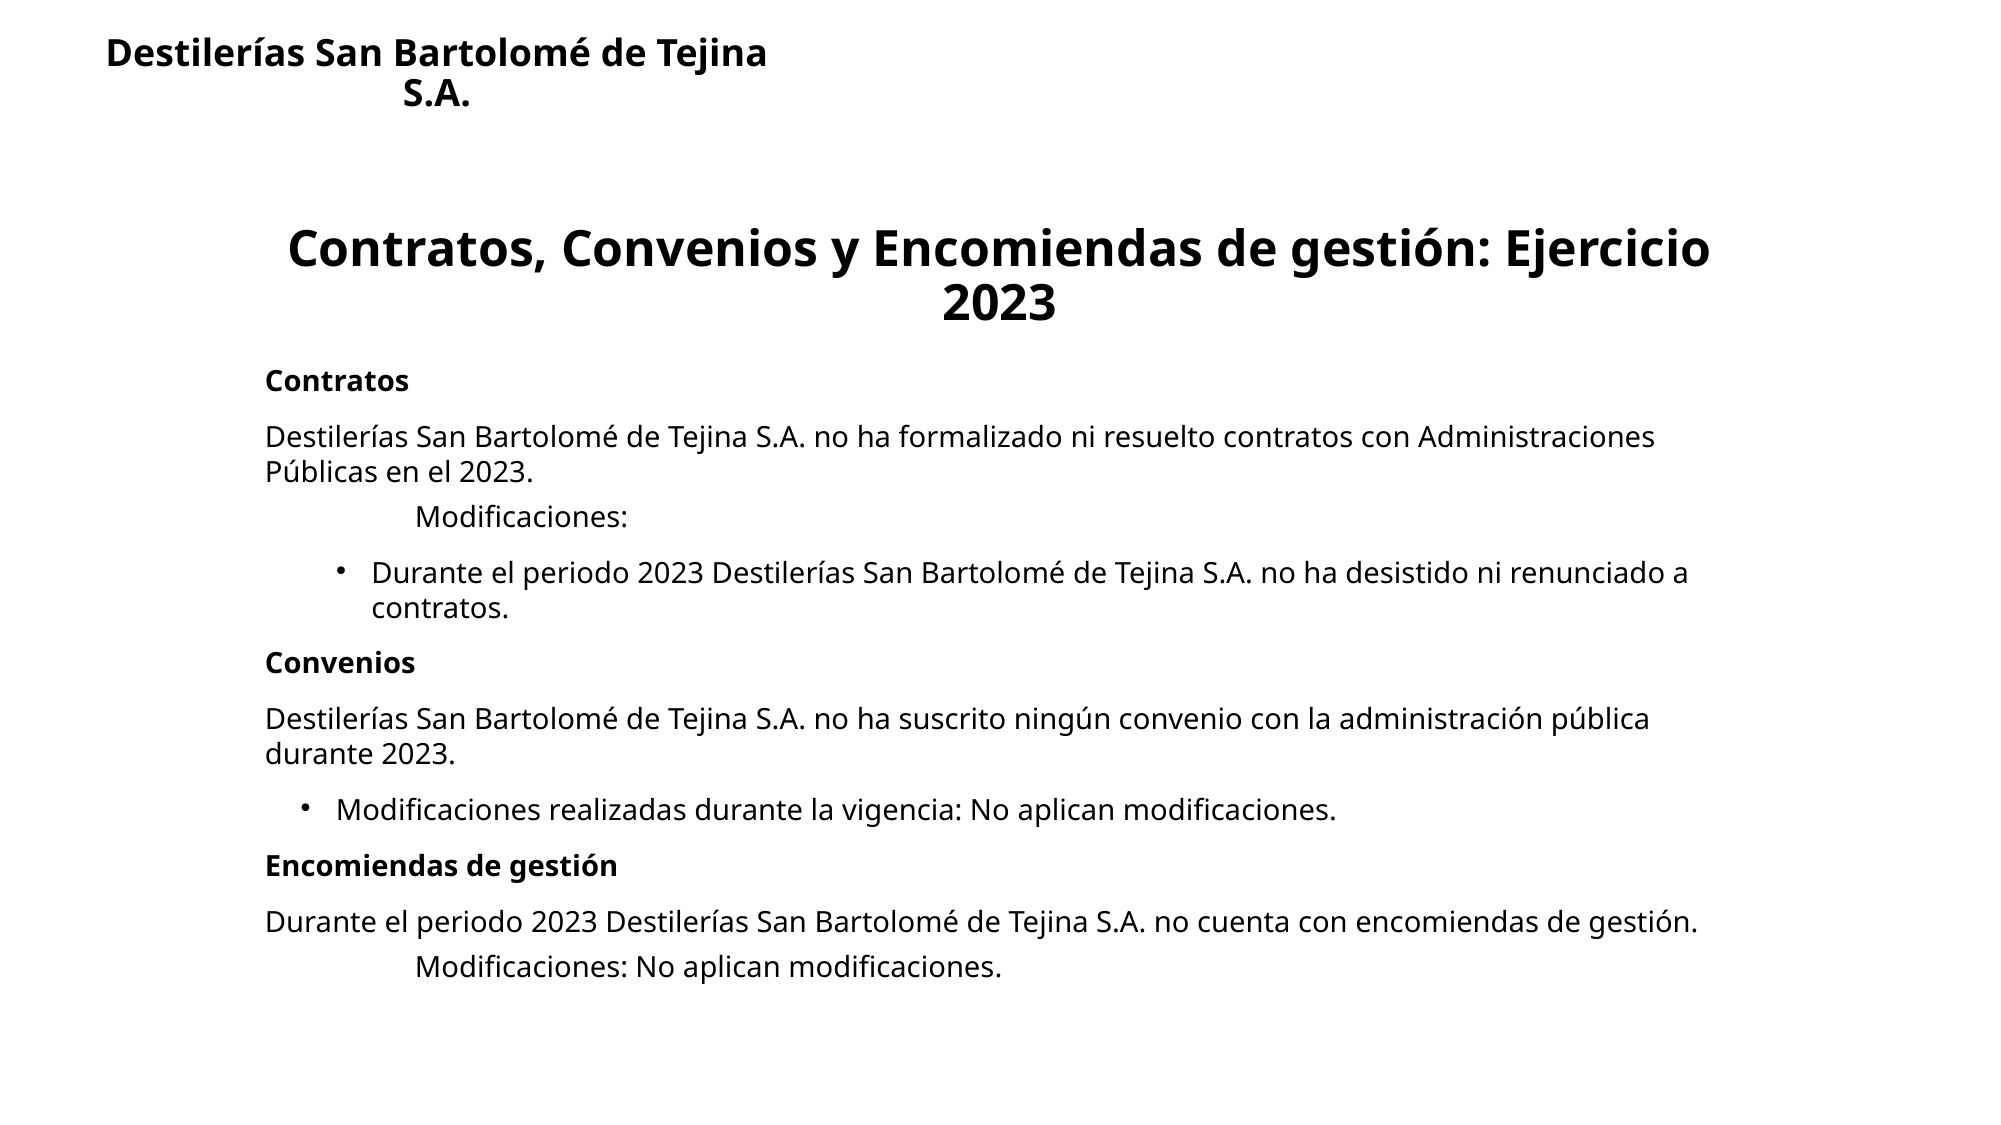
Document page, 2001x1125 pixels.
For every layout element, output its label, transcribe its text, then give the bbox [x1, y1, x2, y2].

text_box Contratos, Convenios y Encomiendas de gestión: Ejercicio 2023 [249, 216, 1750, 295]
text_box Contratos Destilerías San Bartolomé de Tejina S.A. no ha formalizado ni resuelto contratos con Administraciones Públicas en el 2023. Modificaciones: Durante el periodo 2023 Destilerías San Bartolomé de Tejina S.A. no ha desistido ni renunciado a contratos. Convenios Destilerías San Bartolomé de Tejina S.A. no ha suscrito ningún convenio con la administración pública durante 2023. Modificaciones realizadas durante la vigencia: No aplican modificaciones. Encomiendas de gestión Durante el periodo 2023 Destilerías San Bartolomé de Tejina S.A. no cuenta con encomiendas de gestión. Modificaciones: No aplican modificaciones. [249, 354, 1750, 1048]
title Destilerías San Bartolomé de Tejina S.A. [62, 26, 813, 105]
